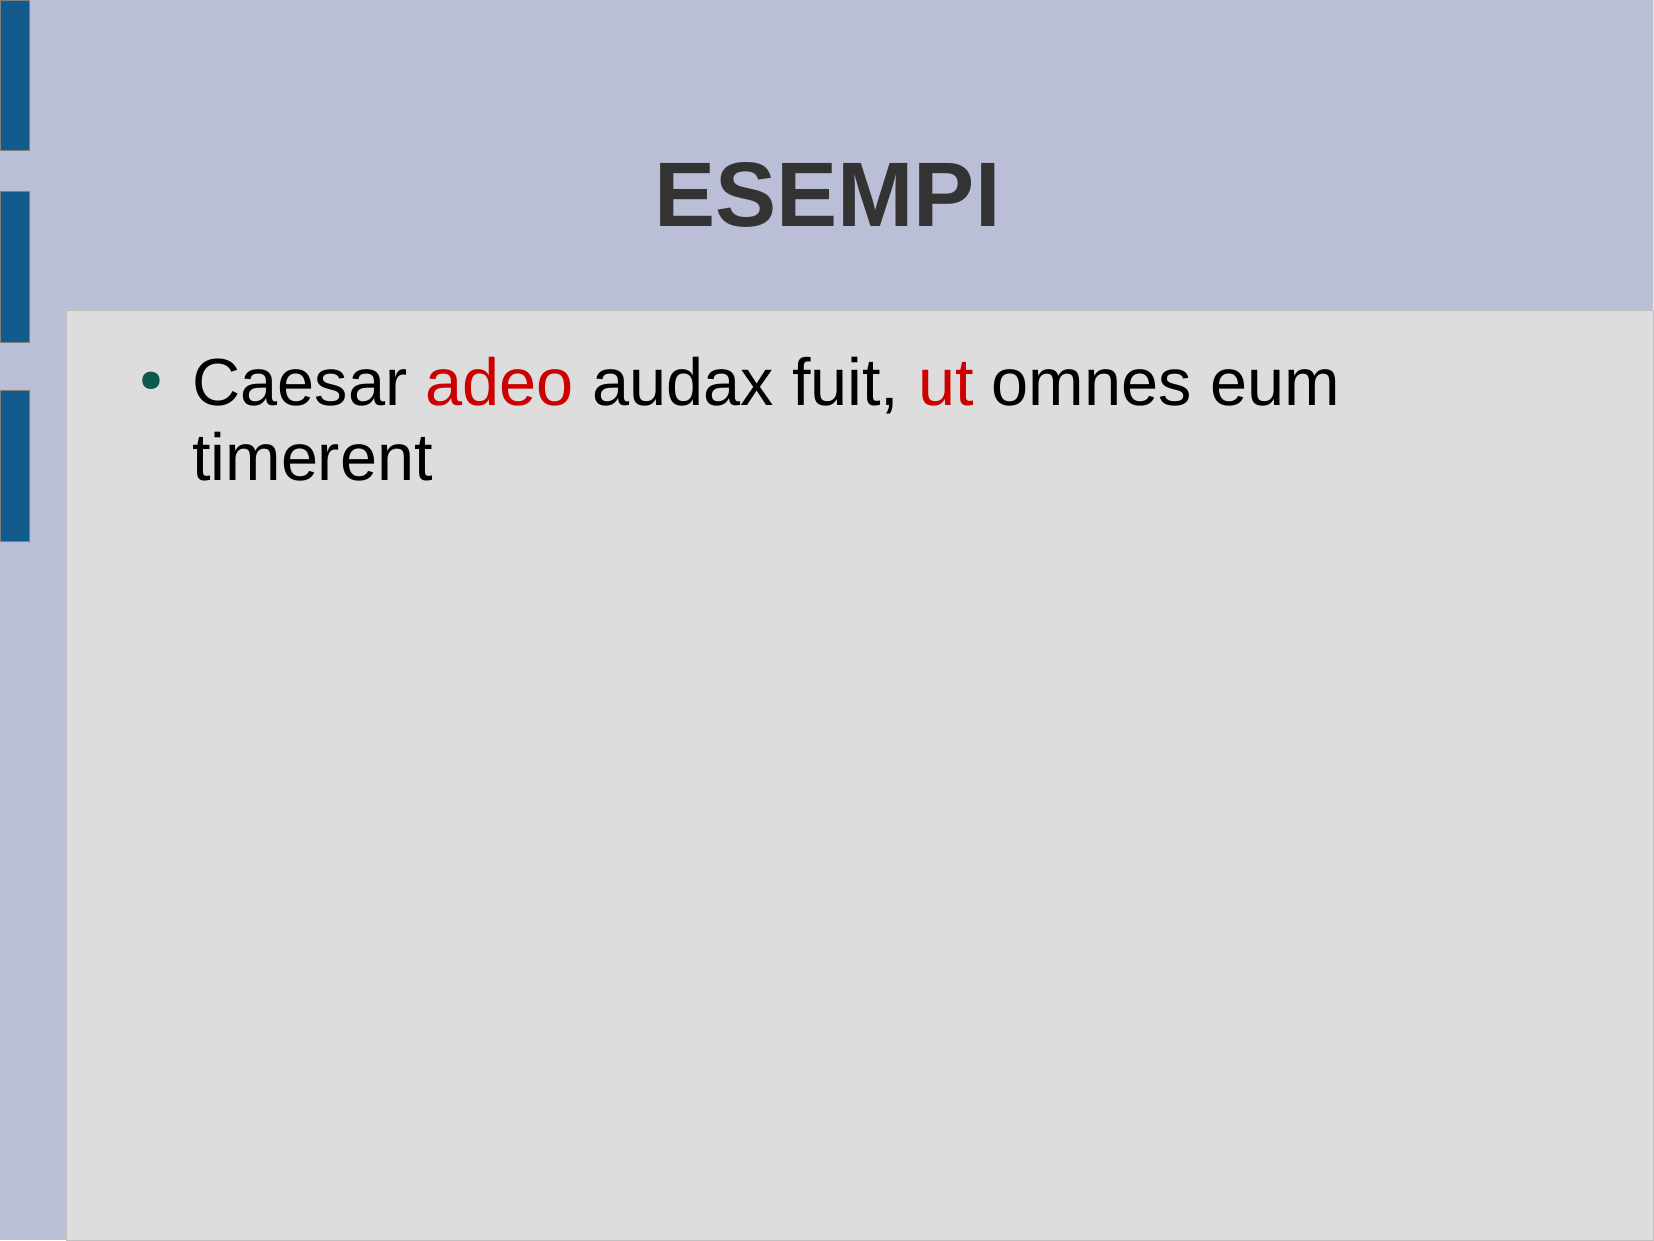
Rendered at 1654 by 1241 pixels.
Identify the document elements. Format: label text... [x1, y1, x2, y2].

title ESEMPI [121, 91, 1534, 299]
list Caesar adeo audax fuit, ut omnes eum timerent [121, 344, 1534, 1127]
